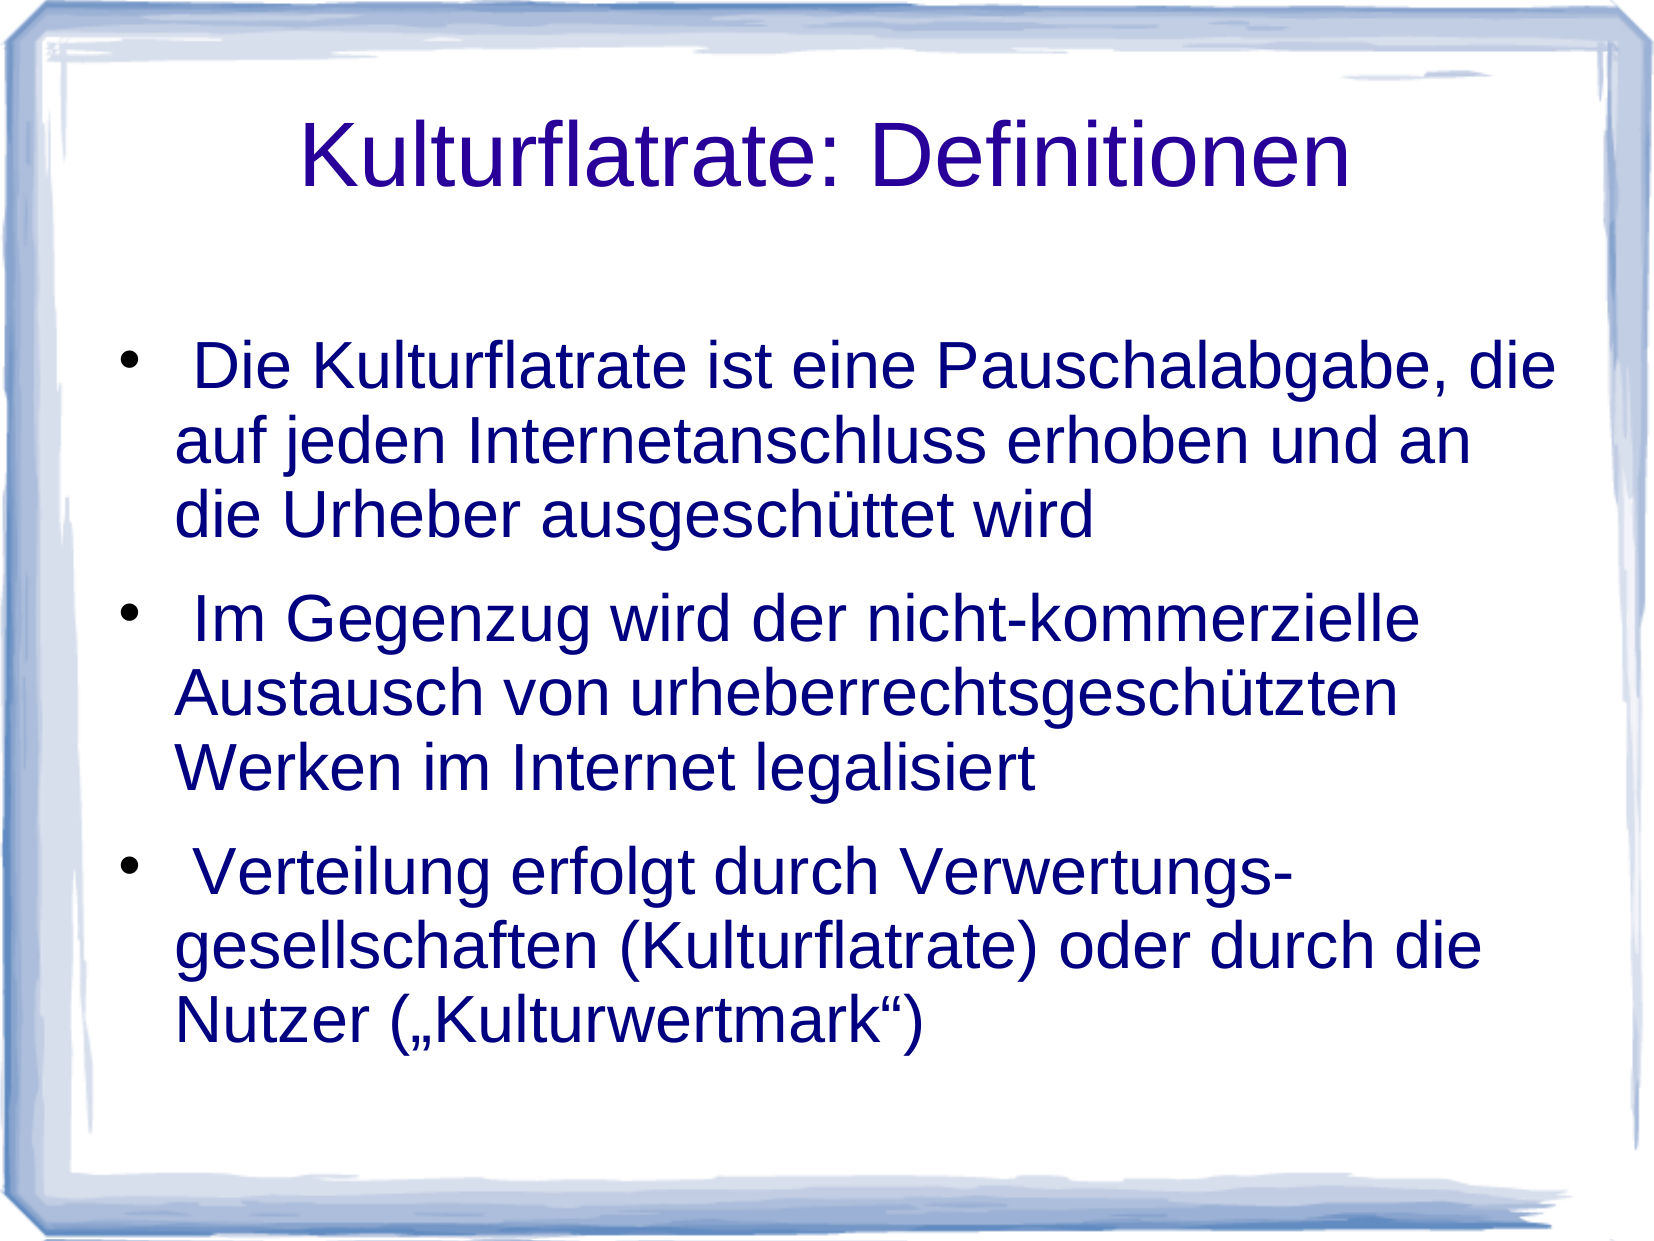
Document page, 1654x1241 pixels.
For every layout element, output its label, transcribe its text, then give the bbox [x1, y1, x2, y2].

list Die Kulturflatrate ist eine Pauschalabgabe, die auf jeden Internetanschluss erhoben und an die Urheber ausgeschüttet wird Im Gegenzug wird der nicht-kommerzielle Austausch von urheberrechtsgeschützten Werken im Internet legalisiert Verteilung erfolgt durch Verwertungs-gesellschaften (Kulturflatrate) oder durch die Nutzer („Kulturwertmark“) [118, 324, 1571, 1058]
title Kulturflatrate: Definitionen [82, 49, 1571, 257]
picture [0, 0, 1654, 1241]
